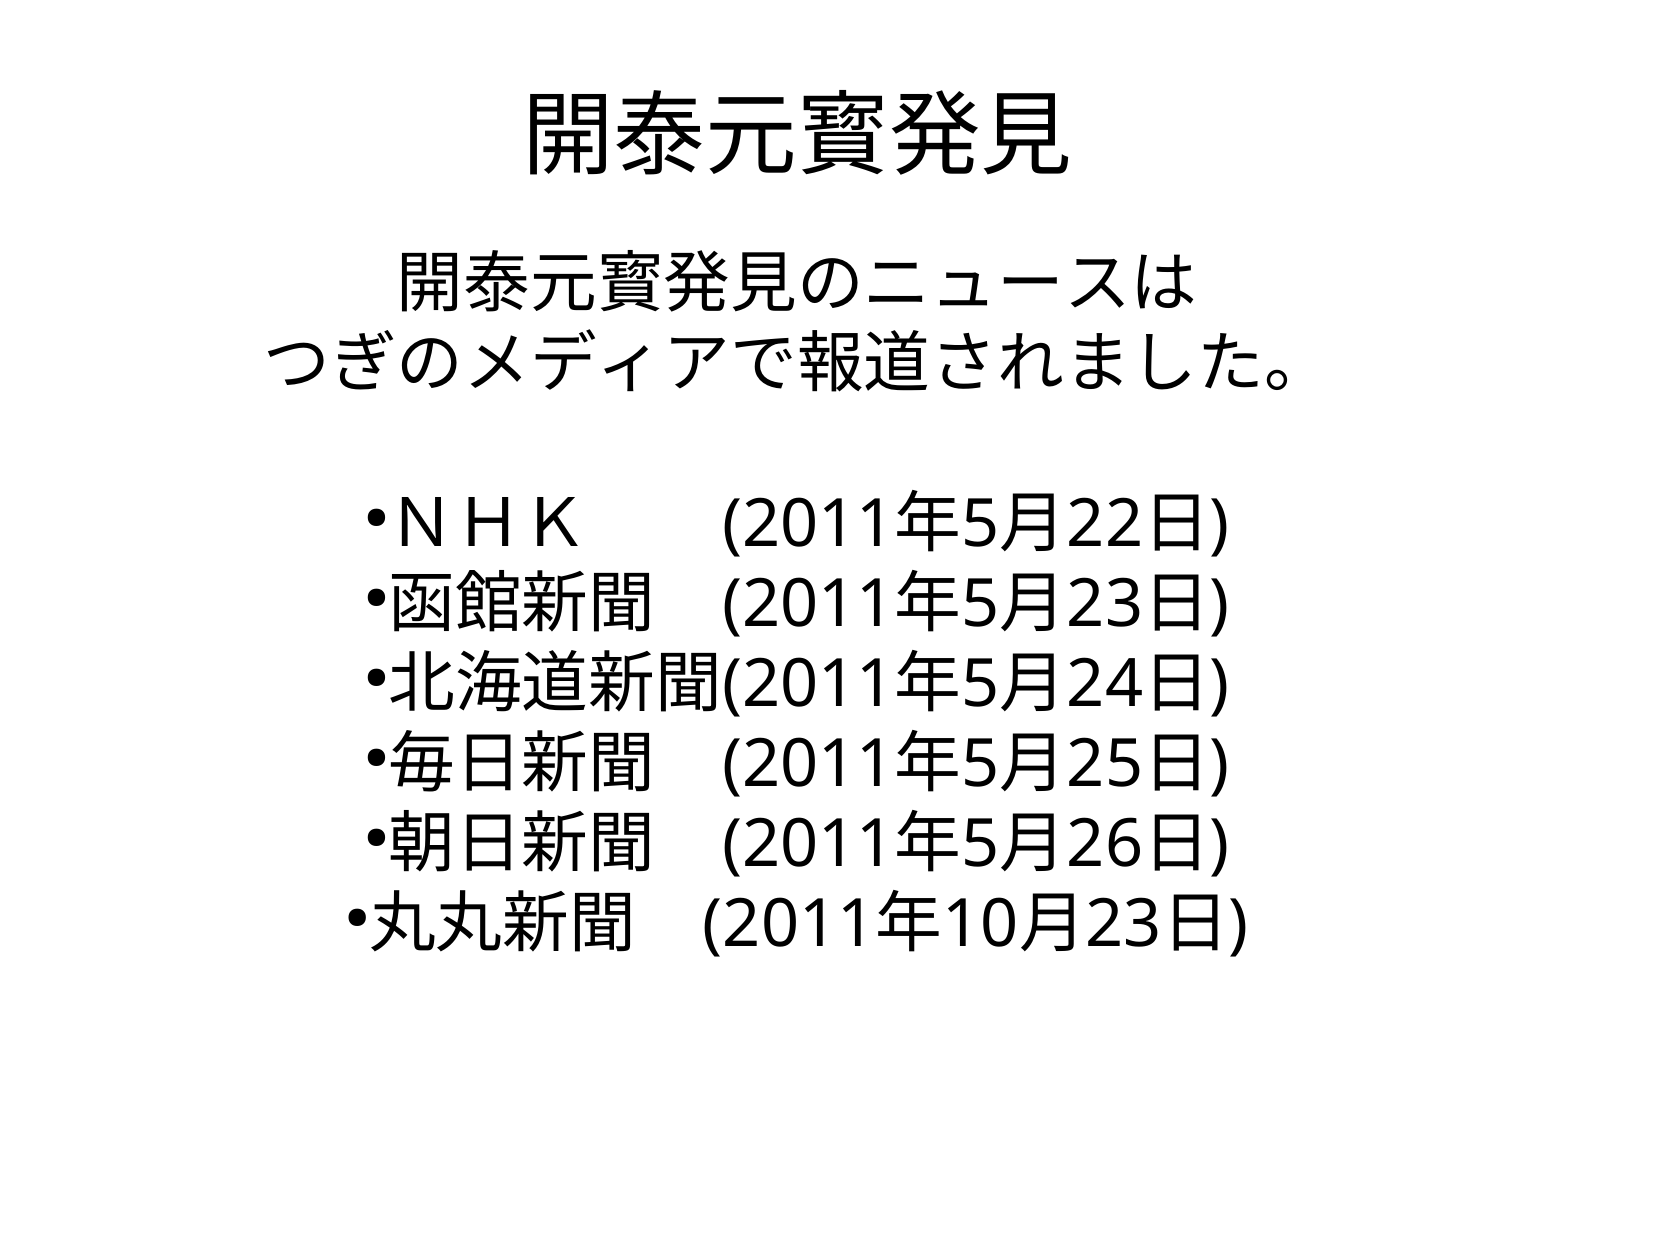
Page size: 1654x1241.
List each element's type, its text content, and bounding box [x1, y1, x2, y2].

text_box 開泰元寳発見のニュースは つぎのメディアで報道されました。 ＮＨＫ (2011年5月22日) 函館新聞 (2011年5月23日) 北海道新聞(2011年5月24日) 毎日新聞 (2011年5月25日) 朝日新聞 (2011年5月26日) 丸丸新聞 (2011年10月23日) [79, 256, 1515, 943]
title 開泰元寳発見 [79, 49, 1515, 213]
